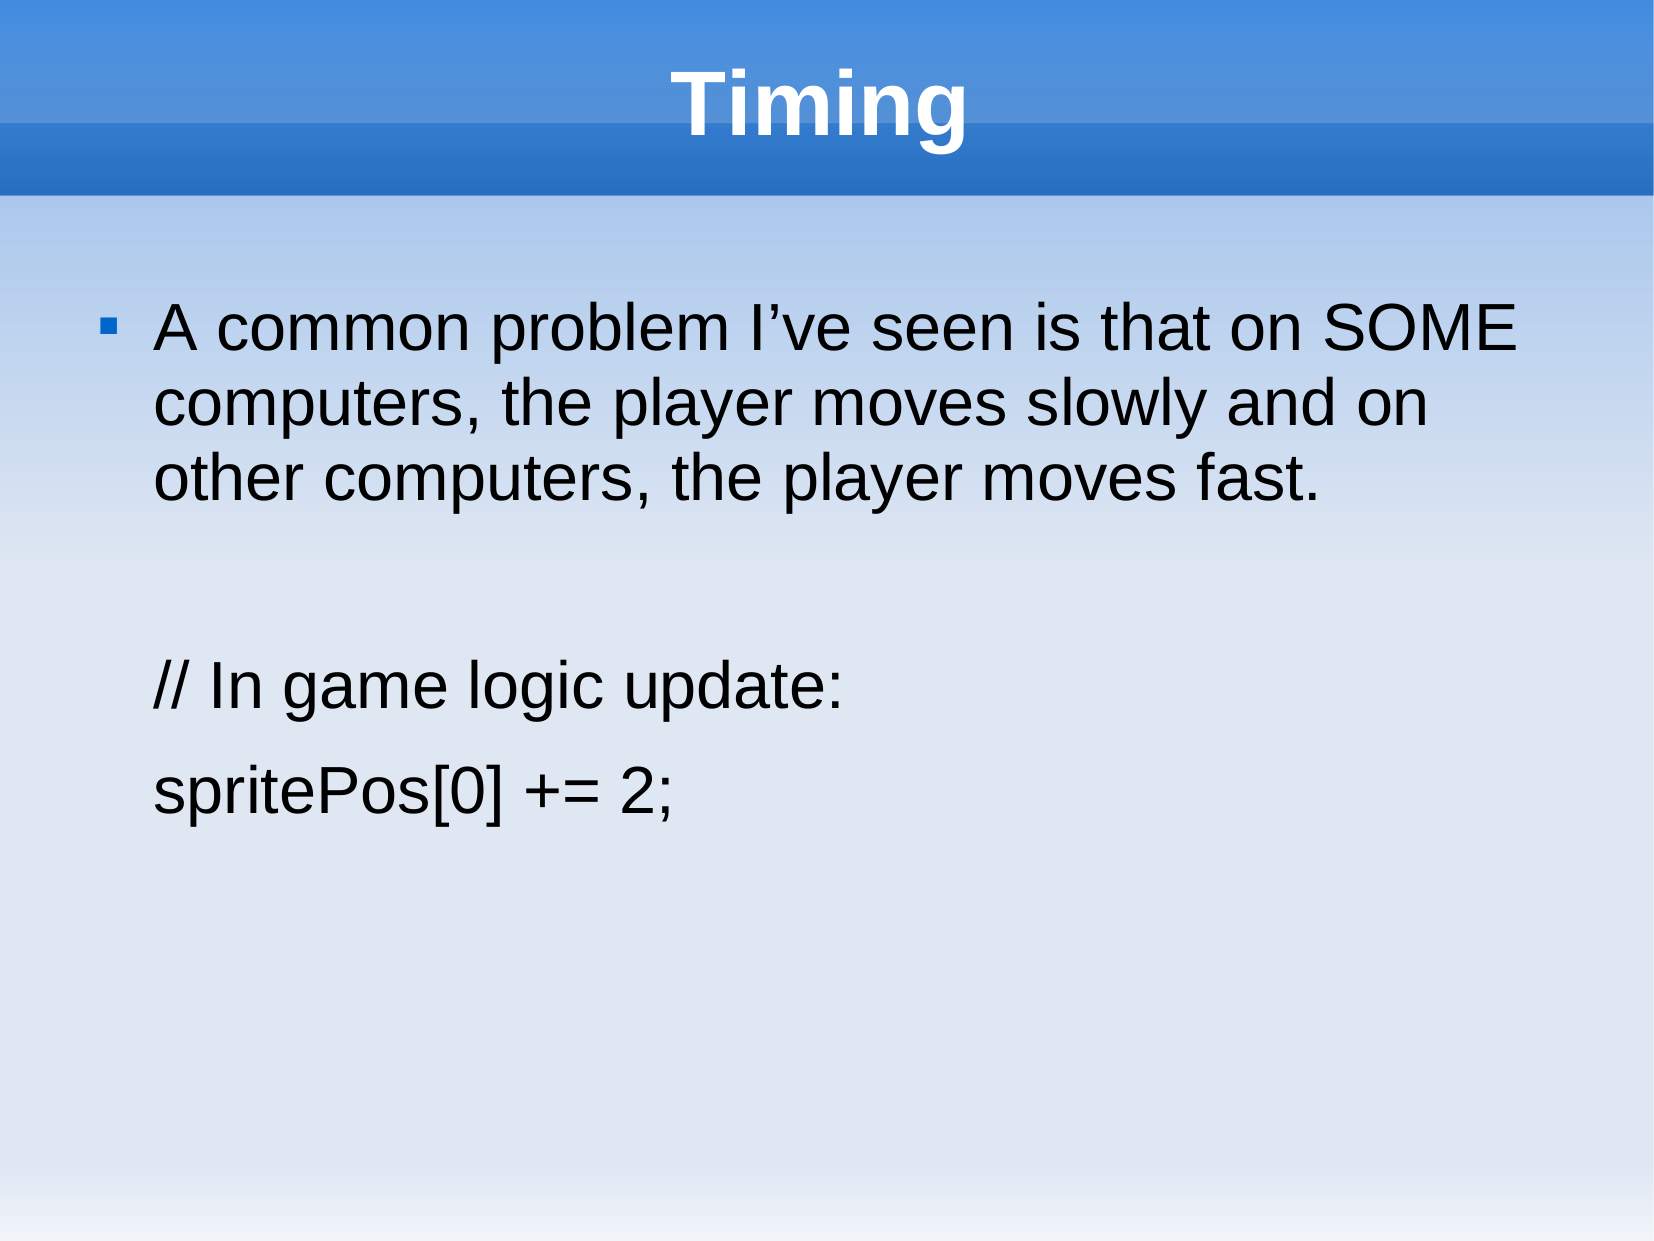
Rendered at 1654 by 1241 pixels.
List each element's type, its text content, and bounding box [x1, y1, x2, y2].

picture [0, 0, 1654, 1241]
list A common problem I’ve seen is that on SOME computers, the player moves slowly and on other computers, the player moves fast. // In game logic update: spritePos[0] += 2; [82, 290, 1571, 1109]
title Timing [76, 0, 1565, 208]
